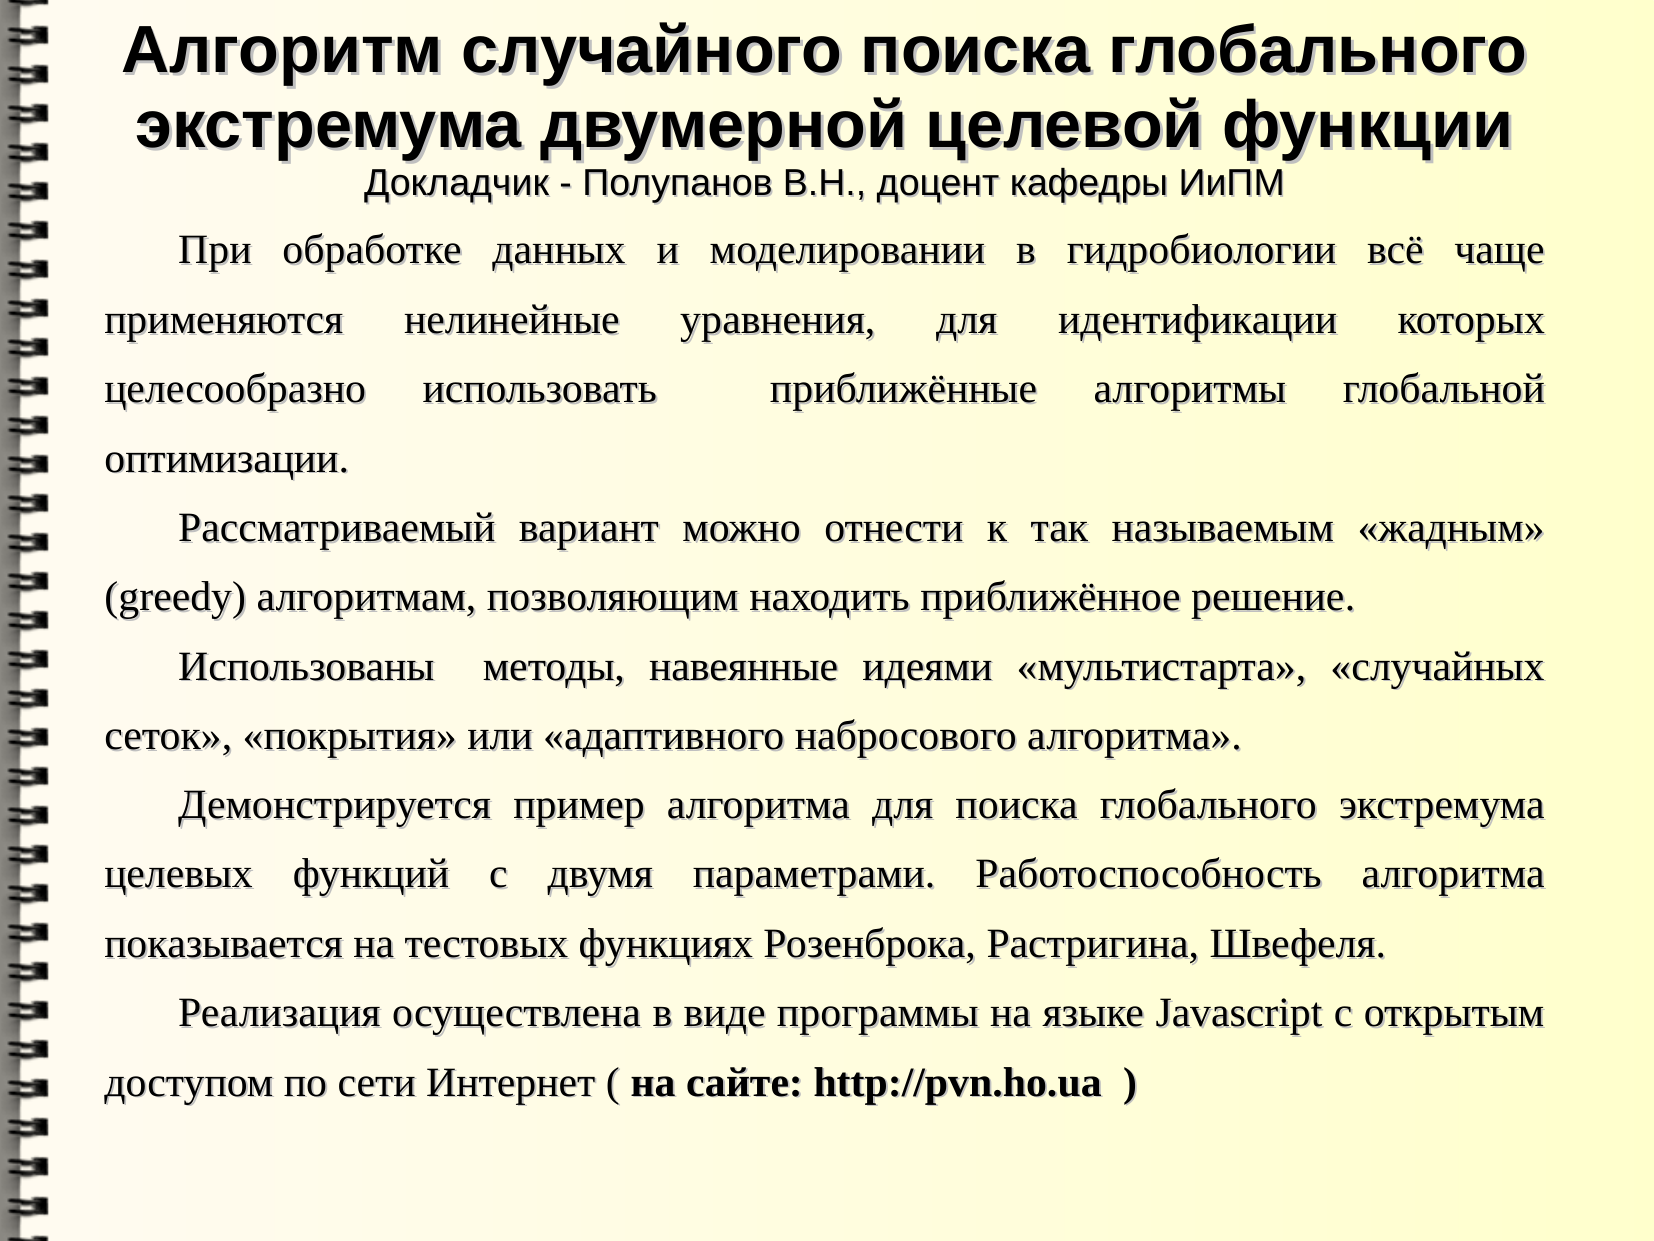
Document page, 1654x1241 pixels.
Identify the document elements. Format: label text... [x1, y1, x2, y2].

picture [0, 0, 1654, 1241]
text_box Алгоритм случайного поиска глобального экстремума двумерной целевой функции Докладчик - Полупанов В.Н., доцент кафедры ИиПМ При обработке данных и моделировании в гидробиологии всё чаще применяются нелинейные уравнения, для идентификации которых целесообразно использовать приближённые алгоритмы глобальной оптимизации. Рассматриваемый вариант можно отнести к так называемым «жадным» (greedy) алгоритмам, позволяющим находить приближённое решение. Использованы методы, навеянные идеями «мультистарта», «случайных сеток», «покрытия» или «адаптивного набросового алгоритма». Демонстрируется пример алгоритма для поиска глобального экстремума целевых функций с двумя параметрами. Работоспособность алгоритма показывается на тестовых функциях Розенброка, Растригина, Швефеля. Реализация осуществлена в виде программы на языке Javascript с открытым доступом по сети Интернет ( на сайте: http://pvn.ho.ua ) [71, 4, 1578, 1211]
